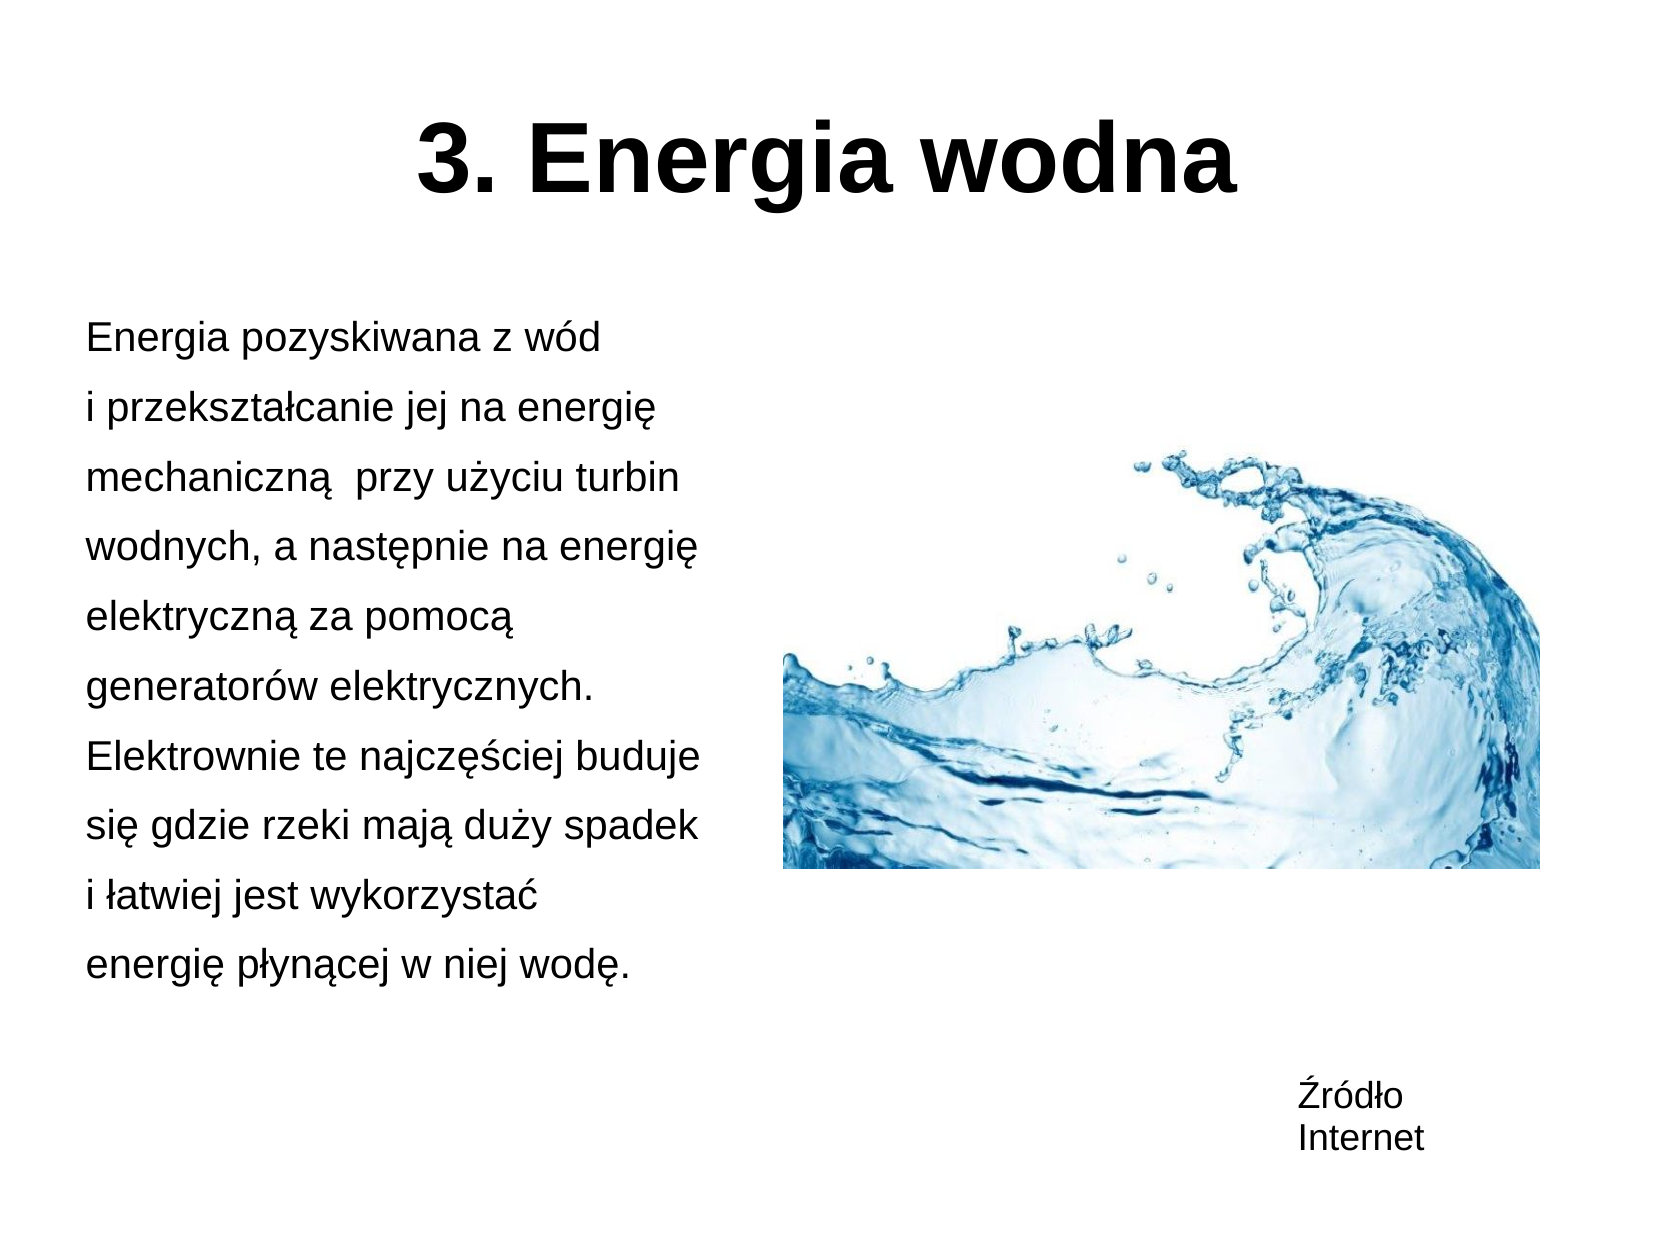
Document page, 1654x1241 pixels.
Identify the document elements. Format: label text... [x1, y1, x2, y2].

text_box Energia pozyskiwana z wód i przekształcanie jej na energię mechaniczną przy użyciu turbin wodnych, a następnie na energię elektryczną za pomocą generatorów elektrycznych. Elektrownie te najczęściej buduje się gdzie rzeki mają duży spadek i łatwiej jest wykorzystać energię płynącej w niej wodę. [70, 283, 766, 1015]
picture [783, 427, 1540, 869]
title 3. Energia wodna [82, 49, 1571, 257]
text_box Źródło Internet [1282, 1066, 1554, 1124]
